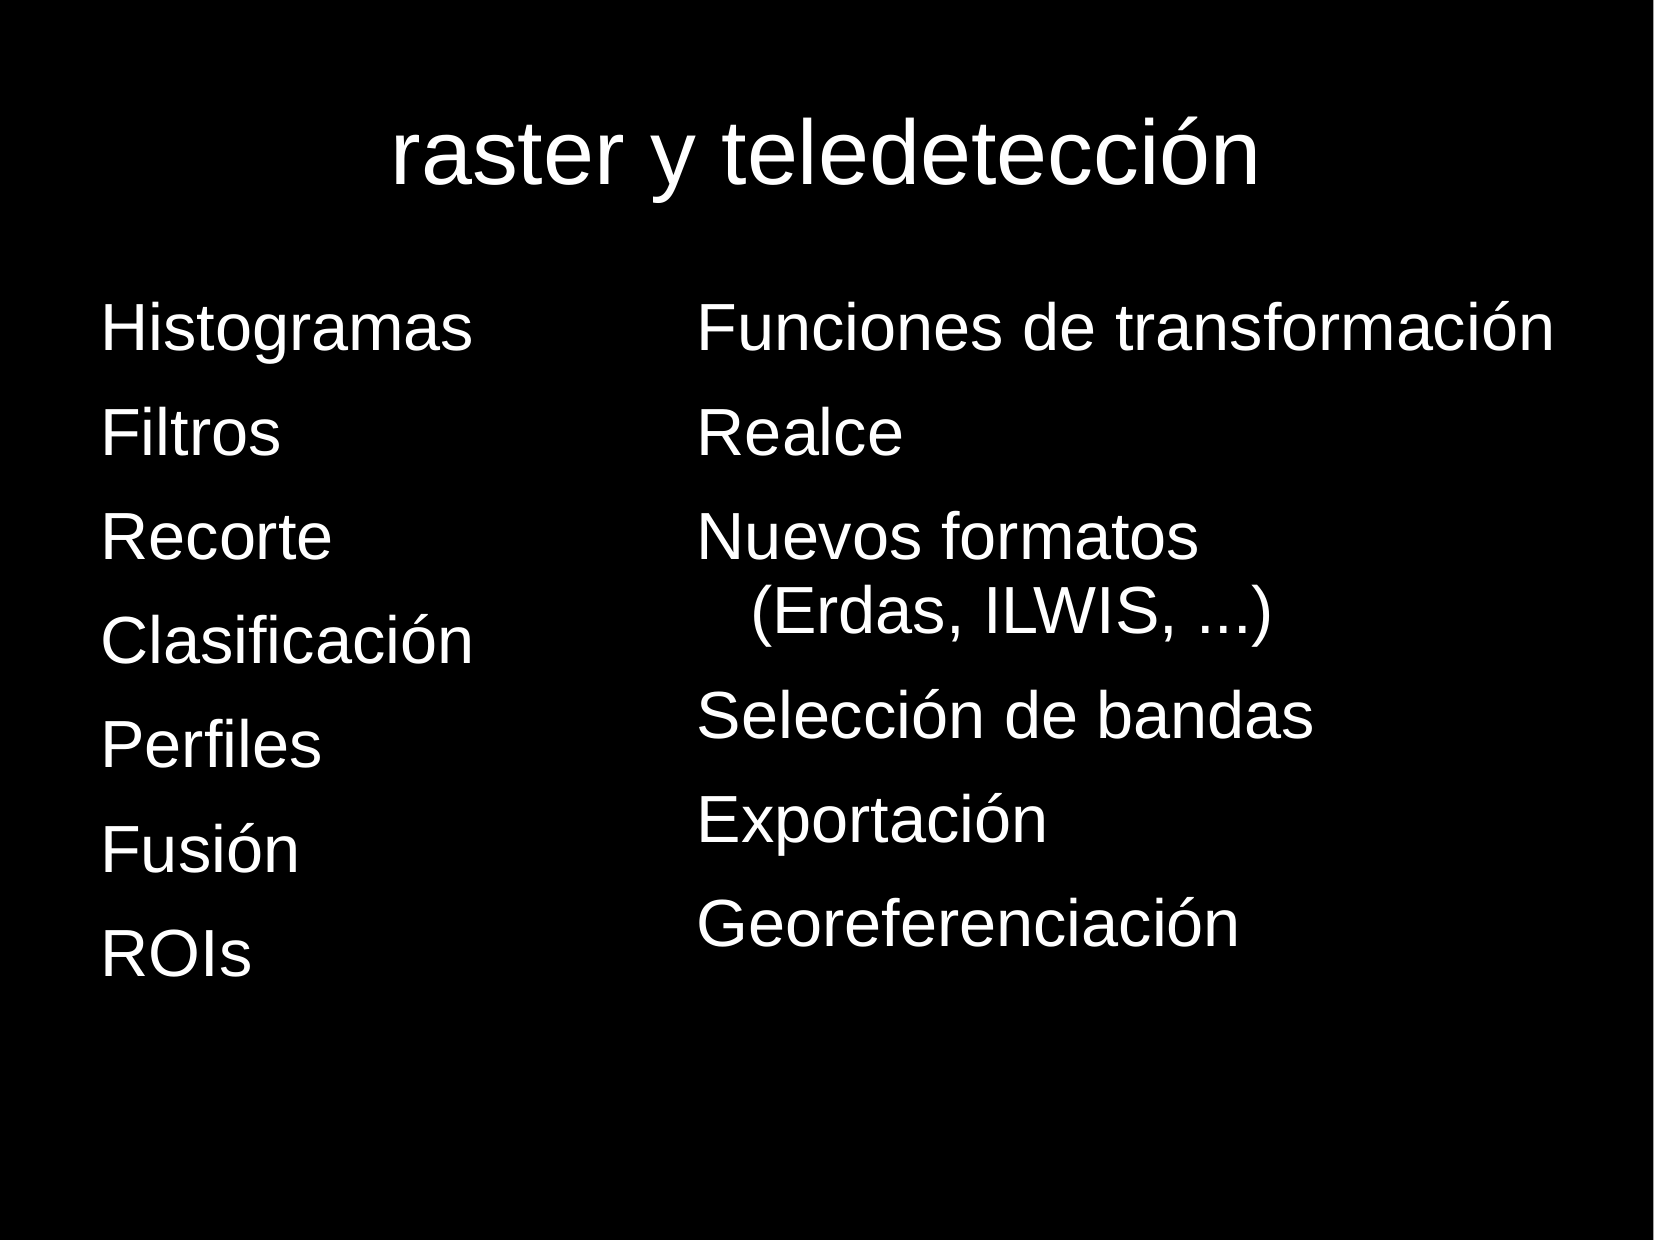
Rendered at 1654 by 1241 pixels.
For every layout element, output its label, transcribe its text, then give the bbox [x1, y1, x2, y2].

list Funciones de transformación Realce Nuevos formatos (Erdas, ILWIS, ...) Selección de bandas Exportación Georeferenciación [679, 290, 1631, 962]
list Histogramas Filtros Recorte Clasificación Perfiles Fusión ROIs [82, 290, 809, 991]
title raster y teledetección [82, 56, 1571, 250]
